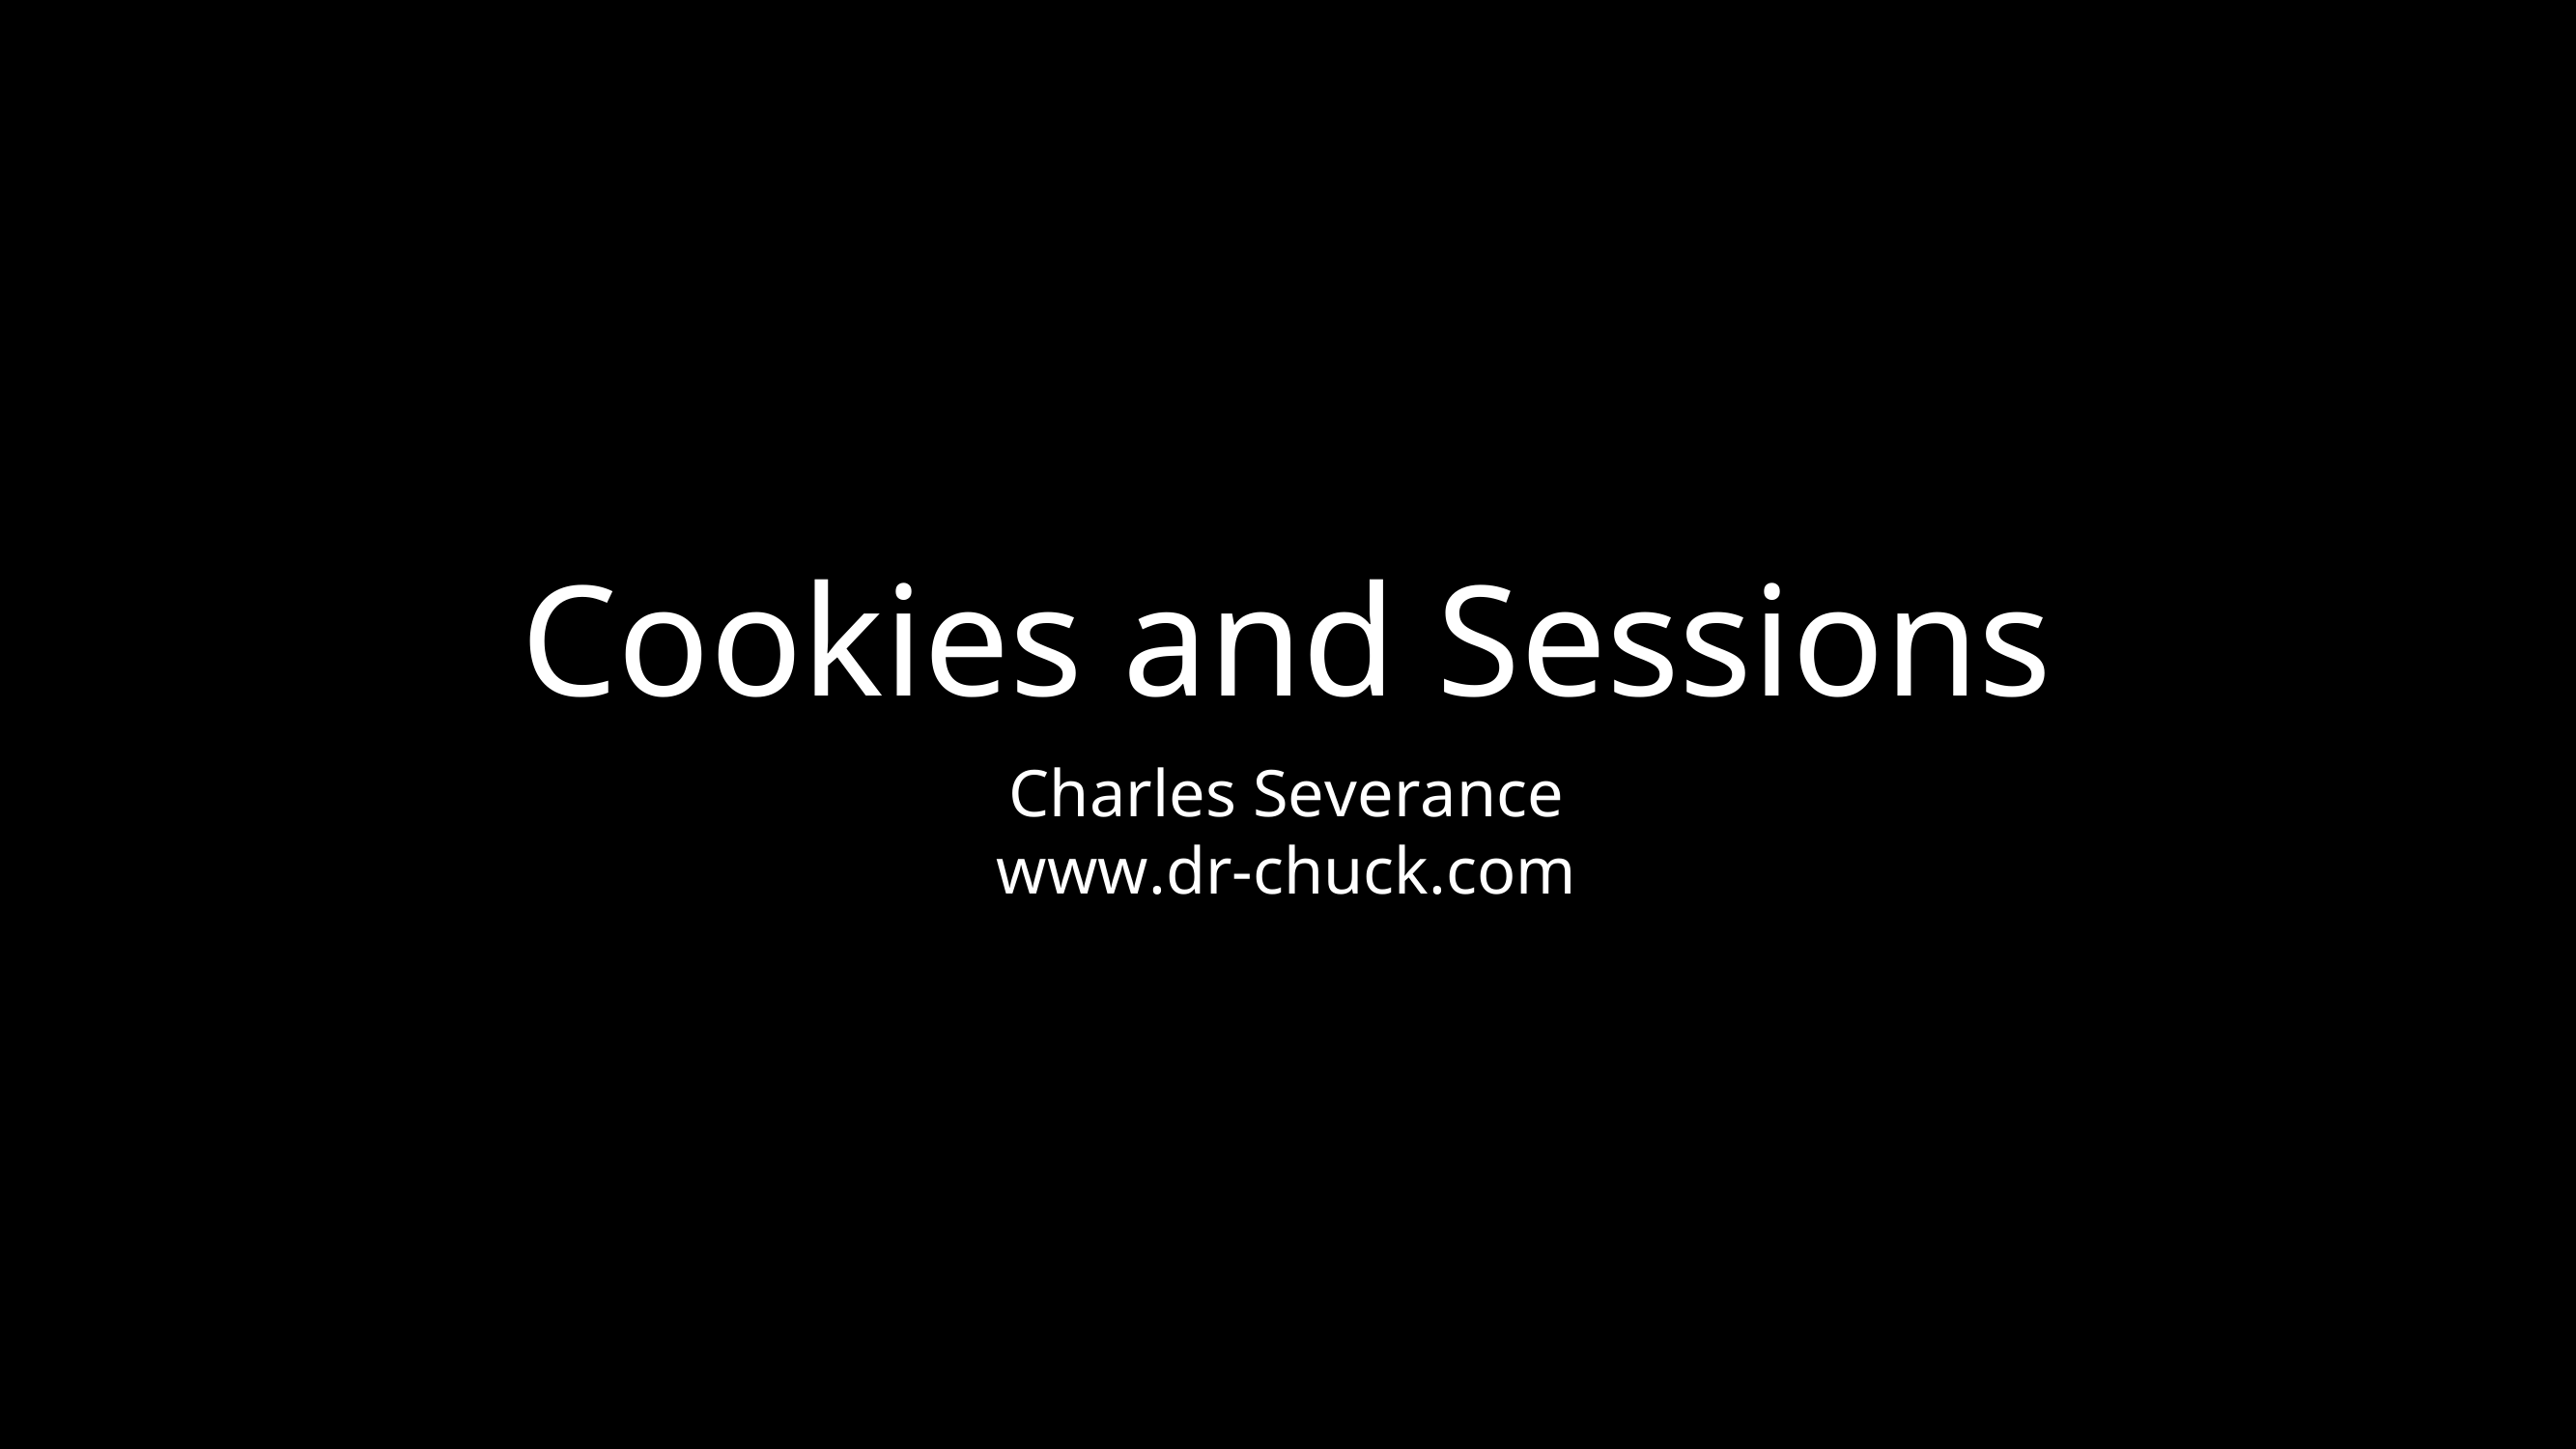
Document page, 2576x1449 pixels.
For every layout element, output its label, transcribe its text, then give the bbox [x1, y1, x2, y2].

list Charles Severance www.dr-chuck.com [183, 746, 2392, 914]
title Cookies and Sessions [183, 243, 2392, 733]
